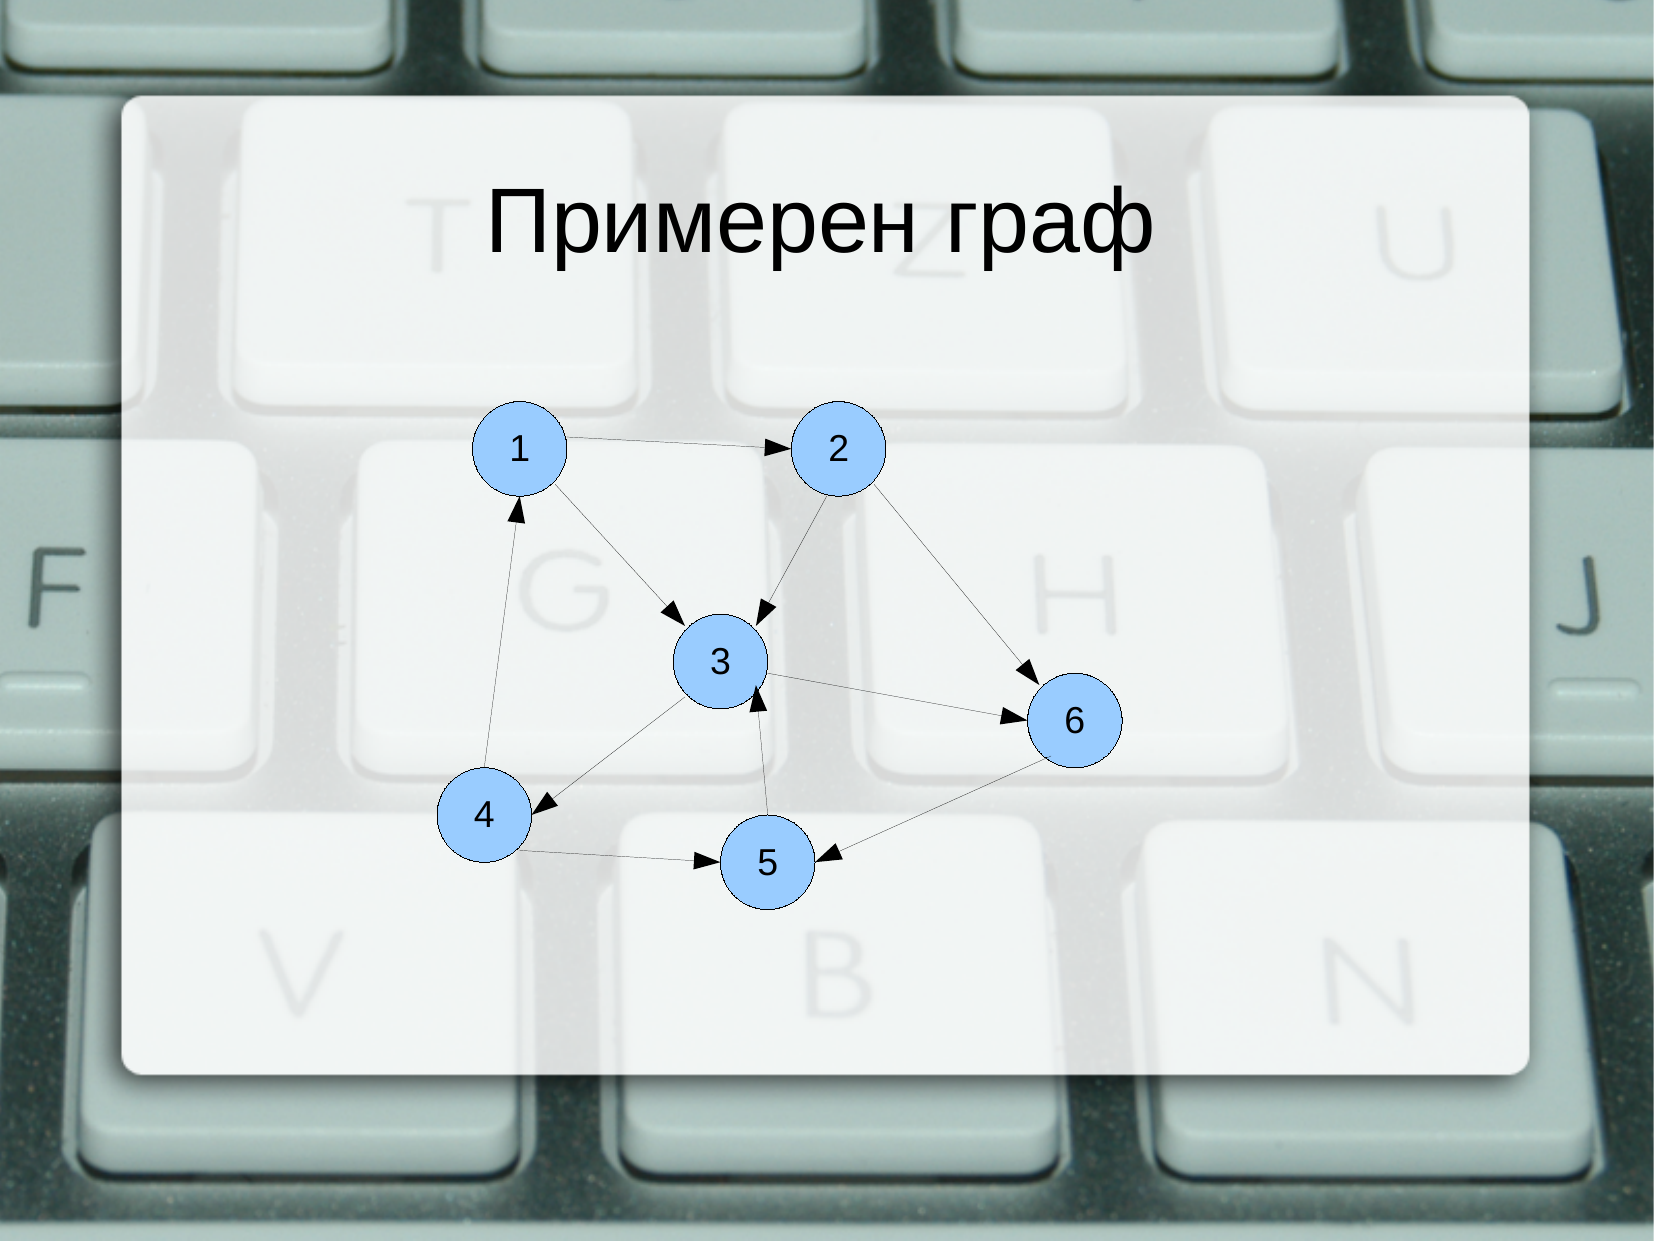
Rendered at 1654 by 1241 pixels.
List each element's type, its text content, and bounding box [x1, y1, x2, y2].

picture [0, 0, 1654, 1241]
text_box 4 [437, 767, 532, 863]
text_box 2 [791, 401, 886, 497]
text_box 1 [472, 401, 567, 497]
text_box 3 [673, 614, 768, 709]
text_box 5 [720, 814, 815, 910]
title Примерен граф [135, 117, 1506, 325]
text_box 6 [1027, 673, 1123, 768]
